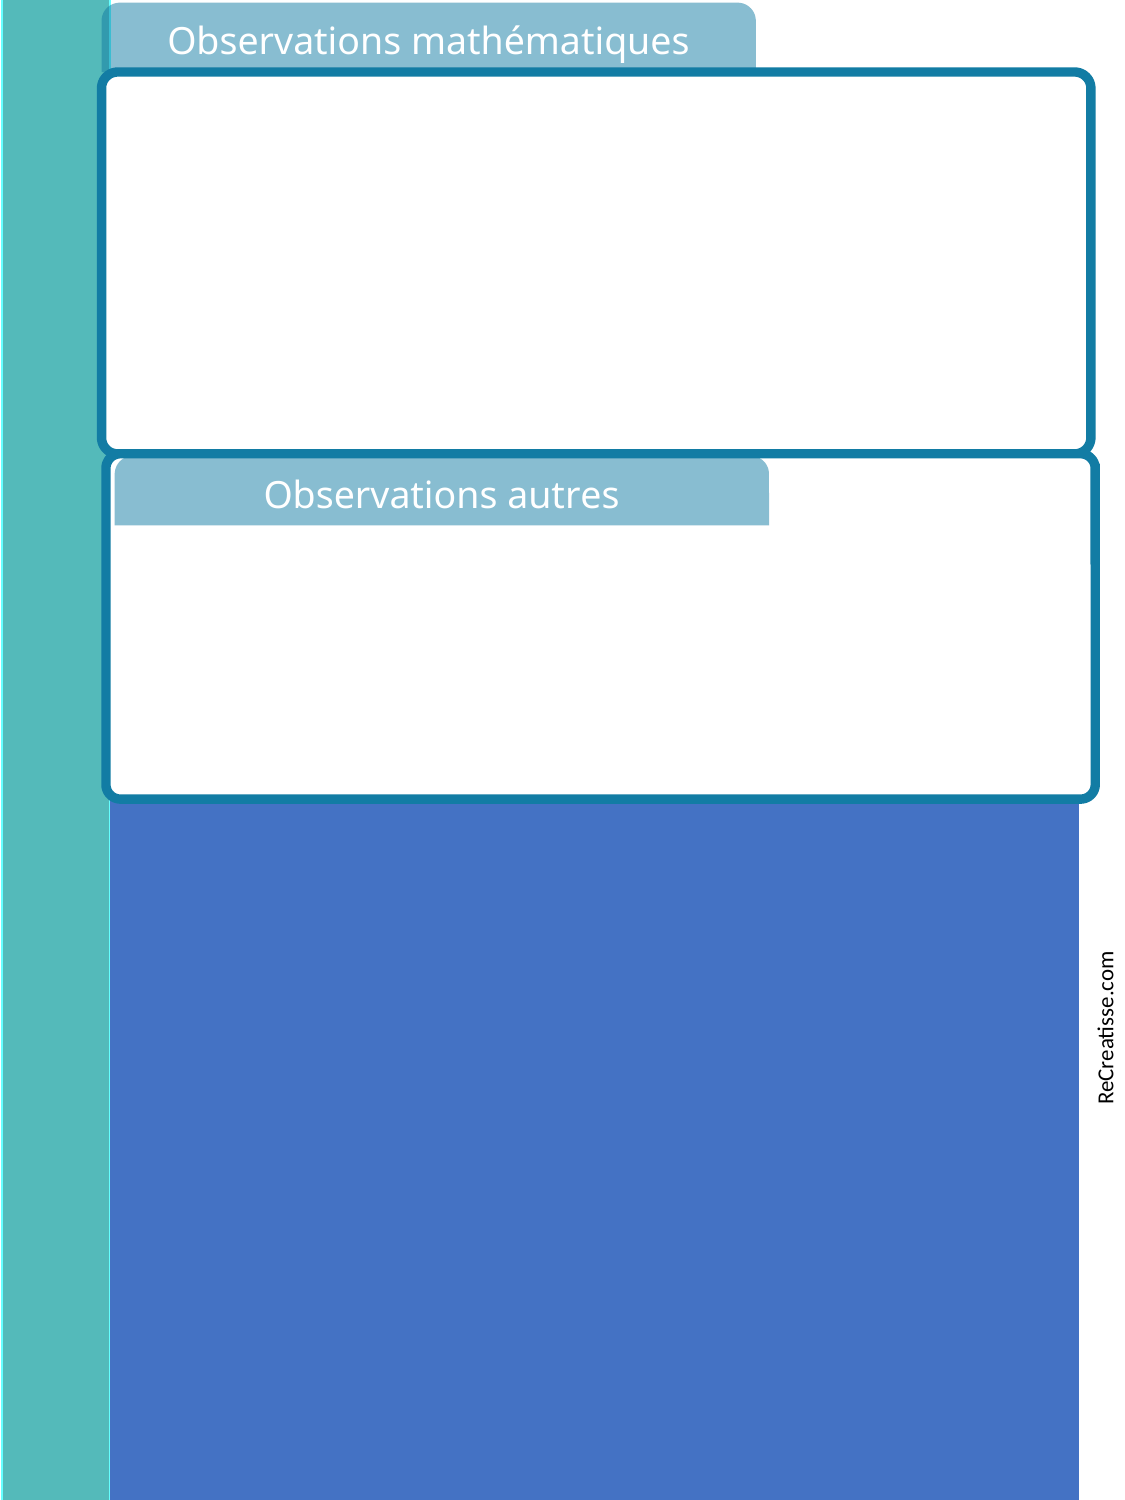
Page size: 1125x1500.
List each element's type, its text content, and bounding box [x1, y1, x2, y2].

table_cell [110, 1150, 356, 1237]
table_cell [110, 1237, 356, 1325]
table_cell [110, 974, 356, 1062]
table_cell [356, 1237, 1079, 1325]
table_cell [356, 1150, 1079, 1237]
text_box Observations autres [114, 455, 770, 526]
table_cell [356, 1412, 1079, 1500]
table_cell [110, 1062, 356, 1150]
text_box [2, 0, 1096, 1500]
table_cell [110, 887, 356, 974]
text_box ReCreatisse.com [1083, 936, 1125, 1120]
text_box Observations mathématiques [101, 2, 756, 73]
table_cell [356, 1325, 1079, 1412]
table_cell [356, 1062, 1079, 1150]
table_cell [110, 1325, 356, 1412]
table_cell [356, 887, 1079, 974]
table_cell [356, 974, 1079, 1062]
table_cell [110, 1412, 356, 1500]
table_header [110, 799, 356, 887]
table_header [356, 800, 1079, 887]
